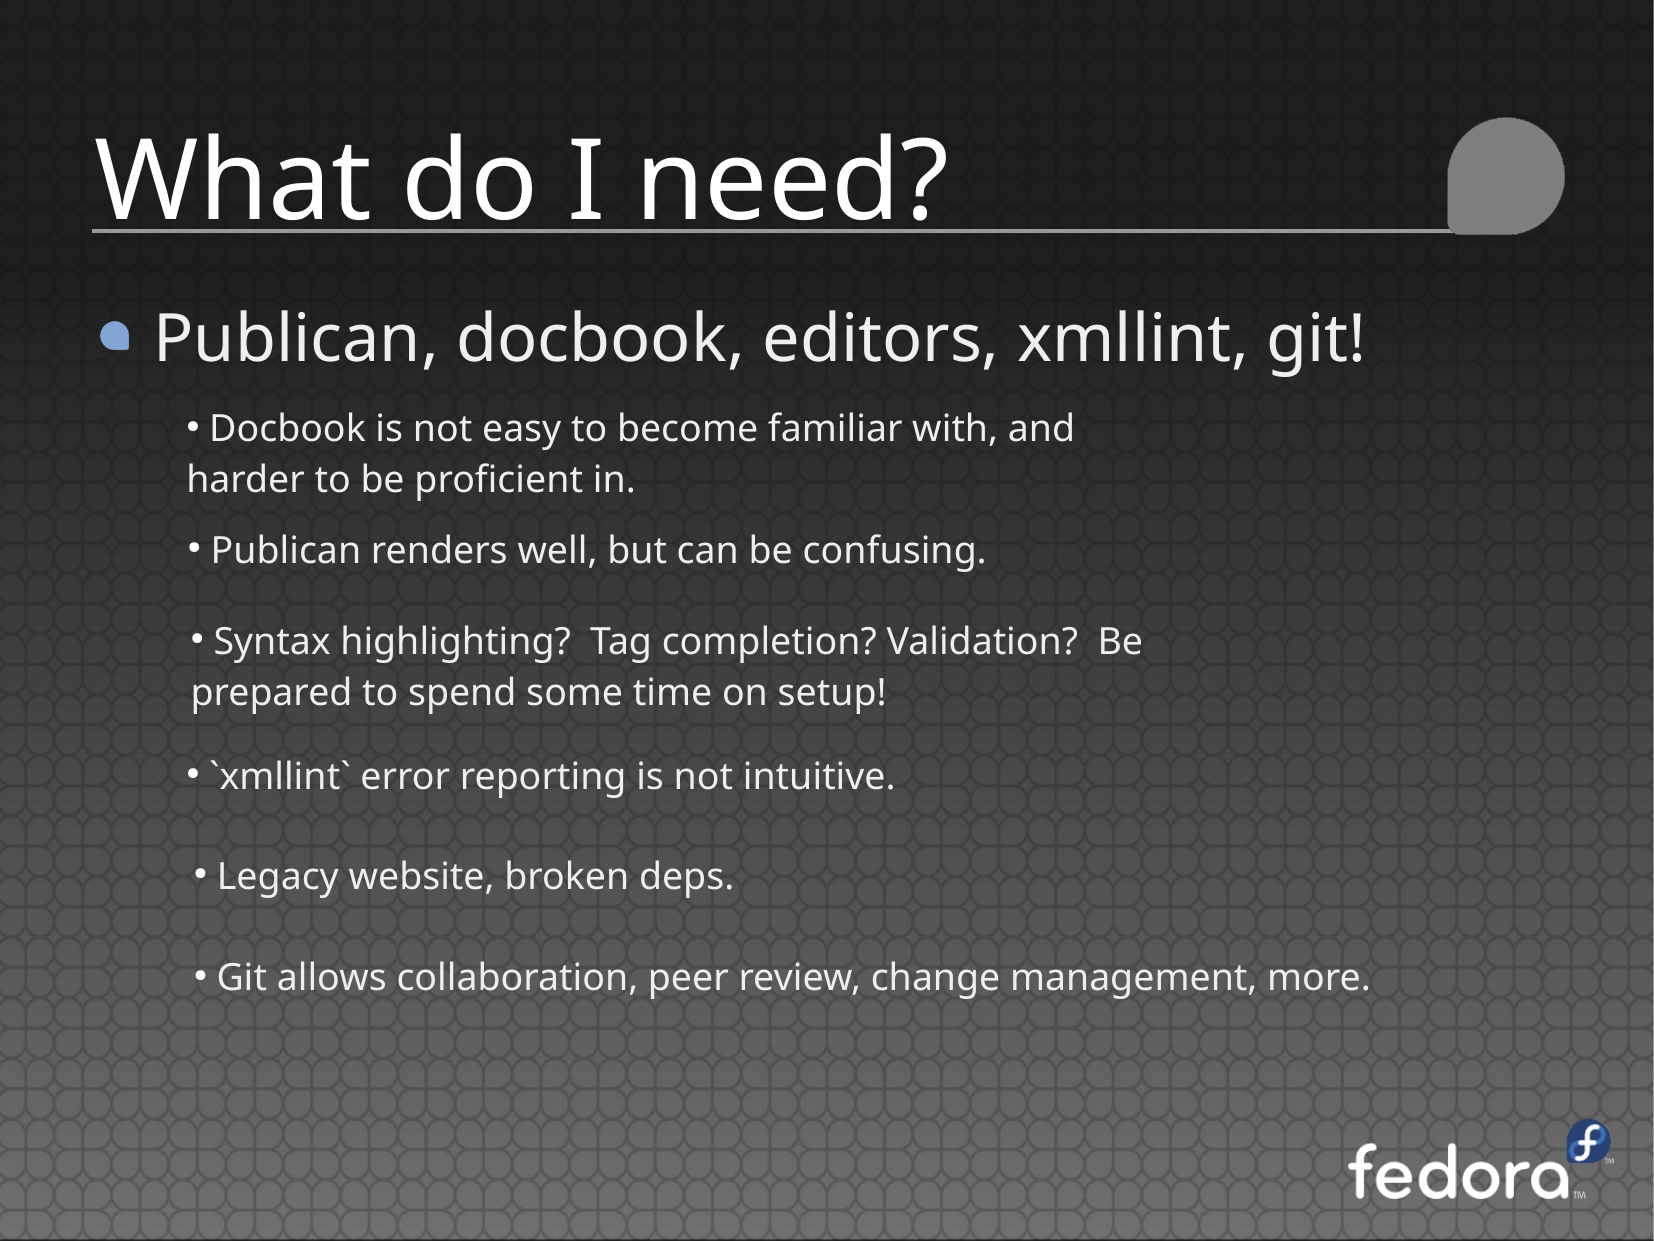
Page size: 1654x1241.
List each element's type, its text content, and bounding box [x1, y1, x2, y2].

text_box Docbook is not easy to become familiar with, and harder to be proficient in. [171, 394, 1213, 497]
text_box Publican renders well, but can be confusing. [172, 515, 1211, 575]
title What do I need? [94, 100, 1426, 251]
text_box Legacy website, broken deps. [179, 841, 1208, 901]
text_box Git allows collaboration, peer review, change management, more. [178, 943, 1643, 1017]
picture [0, 0, 1654, 1241]
text_box `xmllint` error reporting is not intuitive. [171, 741, 1201, 801]
list Publican, docbook, editors, xmllint, git! [82, 290, 1562, 383]
text_box Syntax highlighting? Tag completion? Validation? Be prepared to spend some time on setup! [175, 606, 1205, 709]
